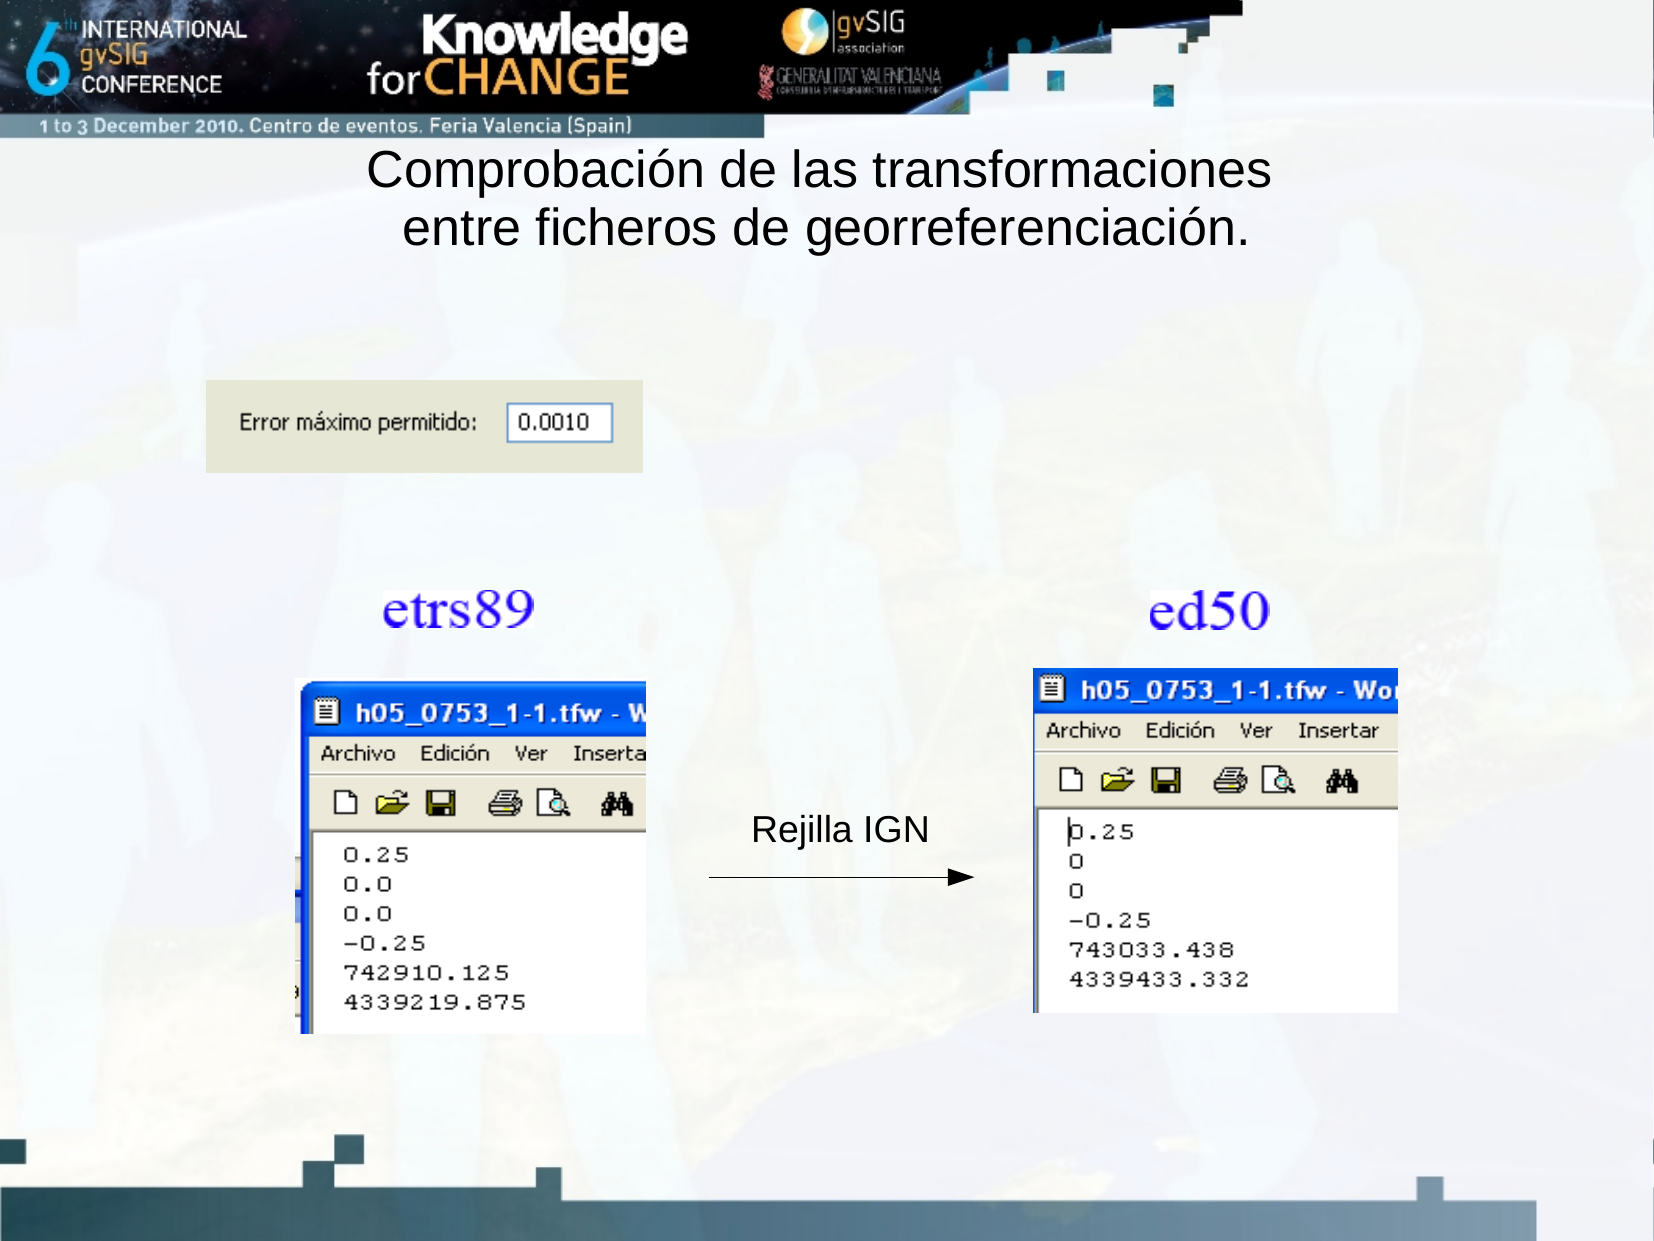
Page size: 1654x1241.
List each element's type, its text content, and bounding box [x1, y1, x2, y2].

picture [0, 0, 1654, 1241]
title Comprobación de las transformaciones entre ficheros de georreferenciación. [82, 140, 1571, 256]
text_box Rejilla IGN [736, 800, 945, 858]
